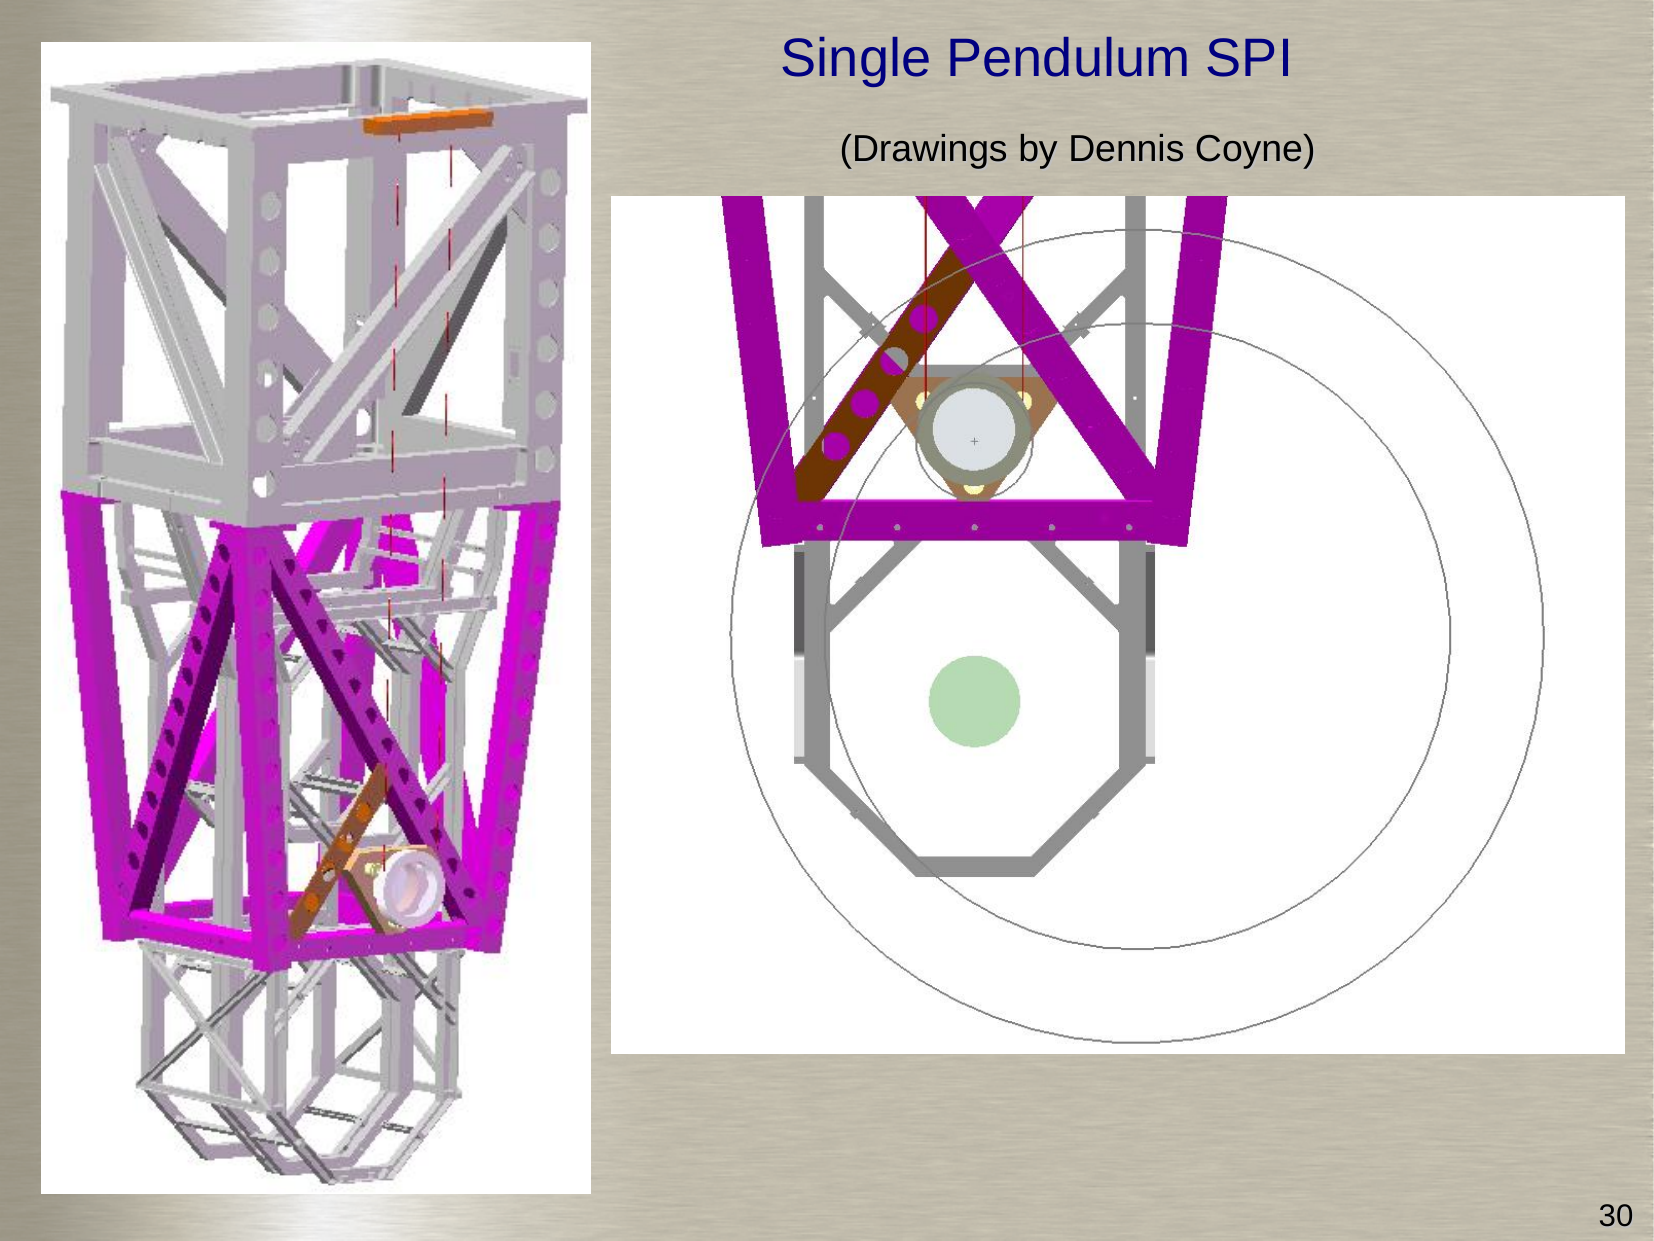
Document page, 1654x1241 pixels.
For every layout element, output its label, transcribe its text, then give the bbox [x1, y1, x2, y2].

text_box (Drawings by Dennis Coyne) [824, 120, 1329, 178]
picture [0, 0, 1654, 1241]
text_box Single Pendulum SPI [765, 19, 1310, 96]
